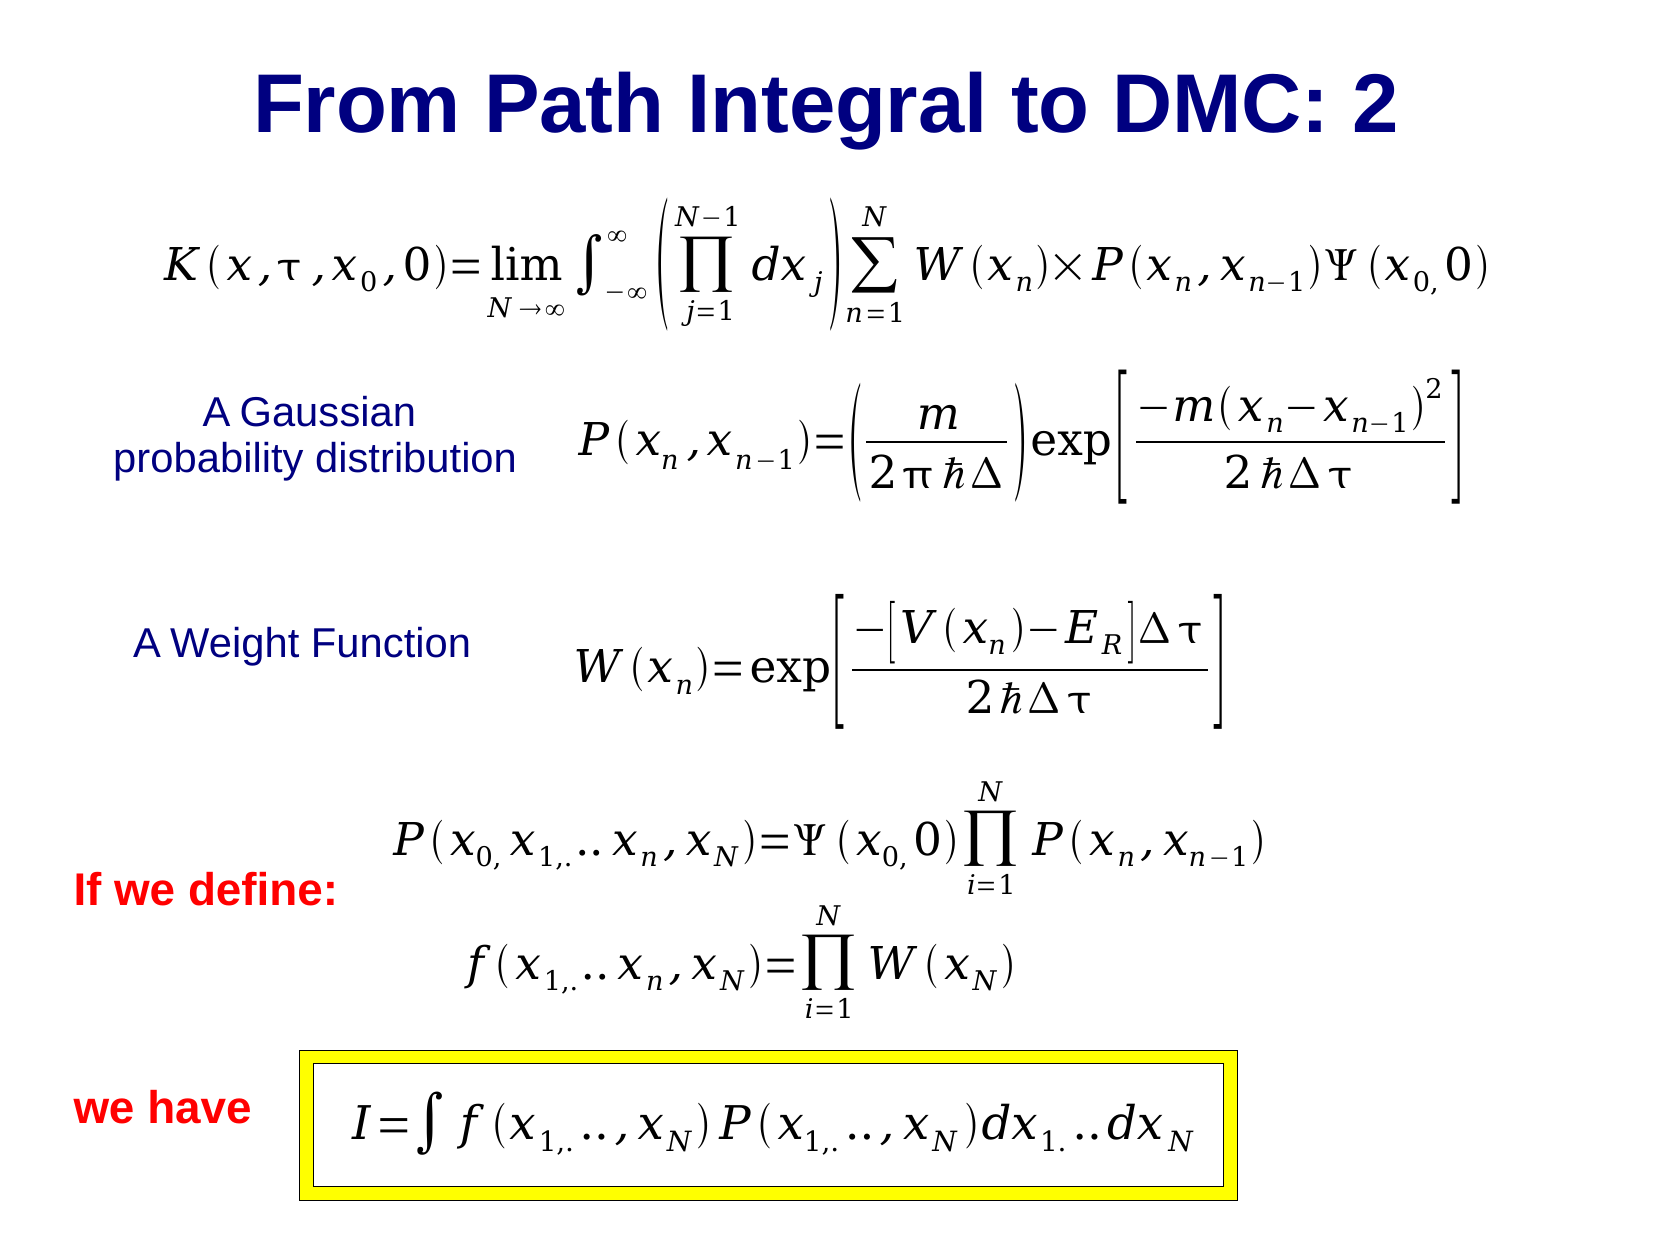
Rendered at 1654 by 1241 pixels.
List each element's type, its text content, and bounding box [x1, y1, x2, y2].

text_box If we define: [58, 856, 306, 931]
title From Path Integral to DMC: 2 [82, 0, 1571, 208]
text_box A Weight Function [118, 612, 428, 680]
chart [562, 592, 1238, 732]
chart [337, 1087, 1205, 1158]
text_box we have [58, 1075, 235, 1149]
text_box [299, 1050, 1238, 1201]
chart [150, 195, 1501, 334]
chart [564, 367, 1475, 506]
chart [379, 775, 1276, 1026]
text_box A Gaussian probability distribution [86, 381, 456, 501]
